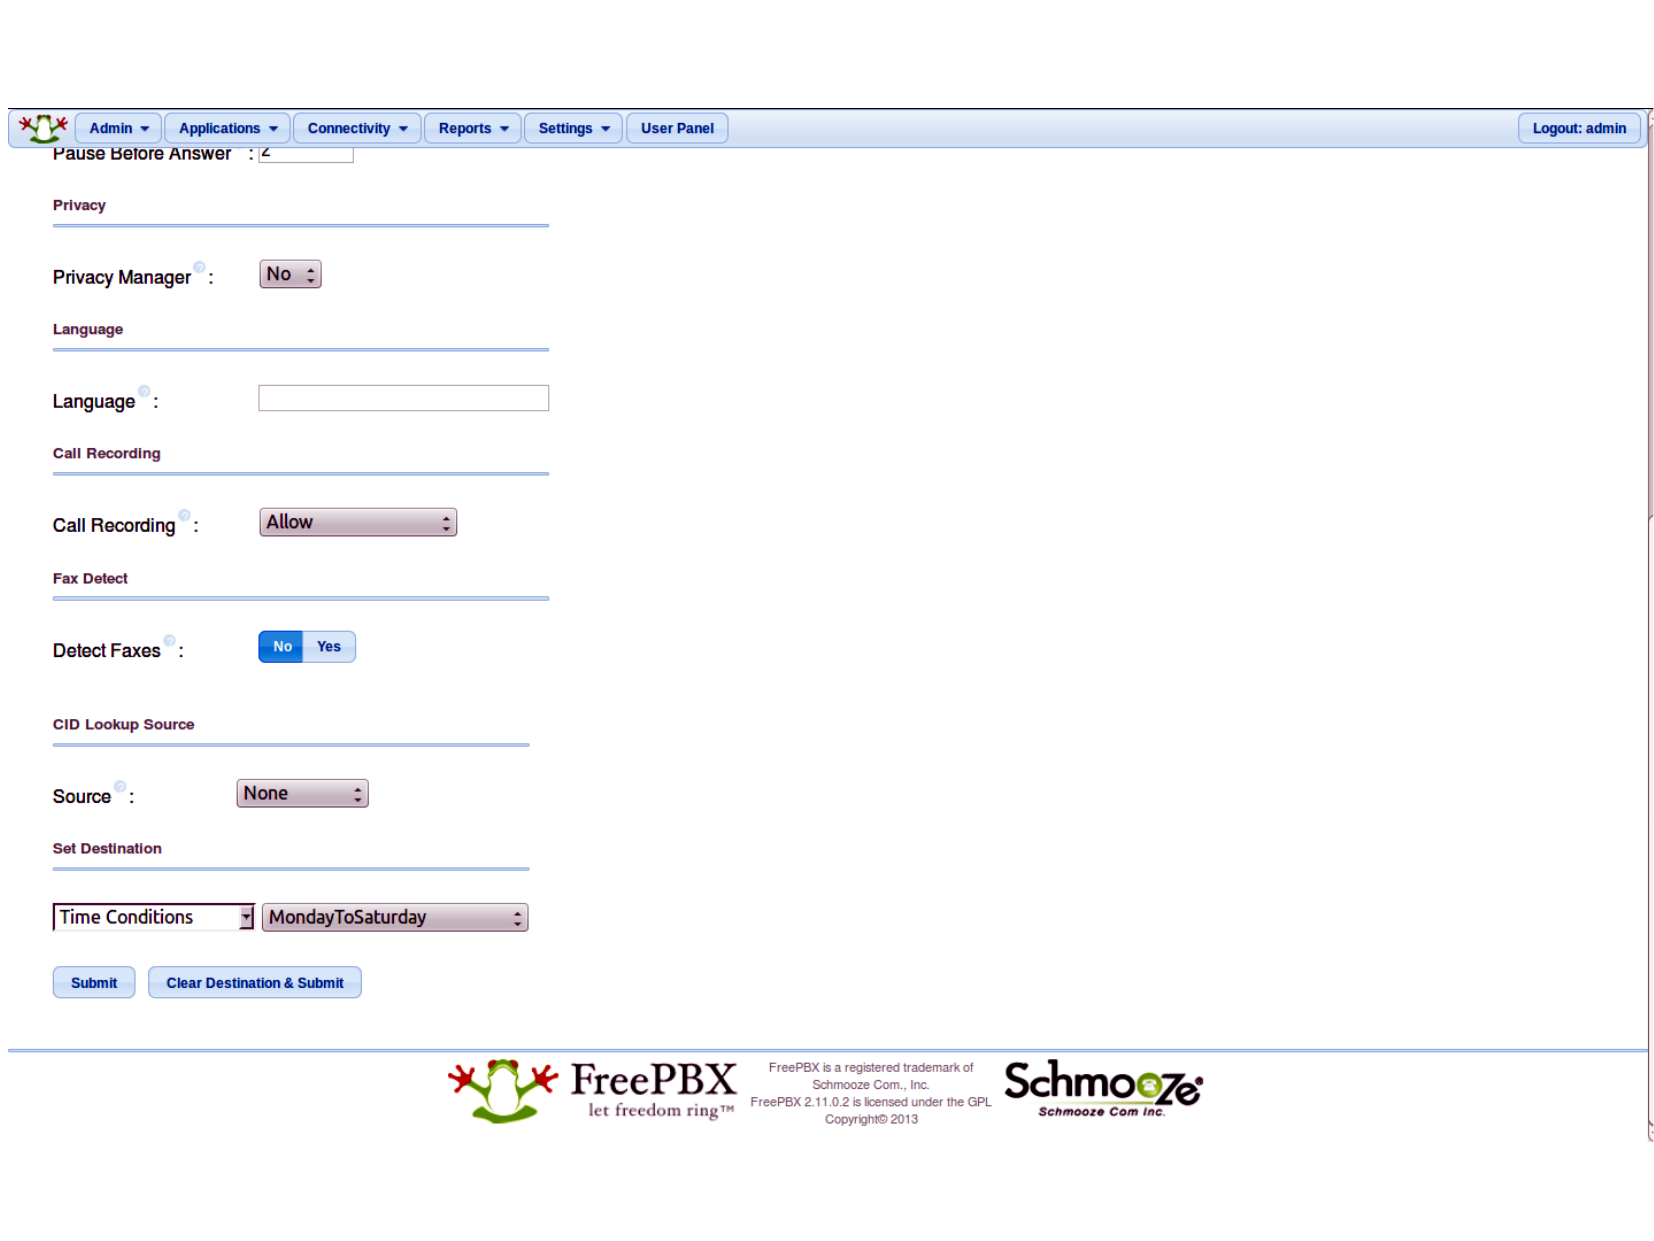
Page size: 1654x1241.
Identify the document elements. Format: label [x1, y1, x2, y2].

picture [8, 108, 1654, 1142]
